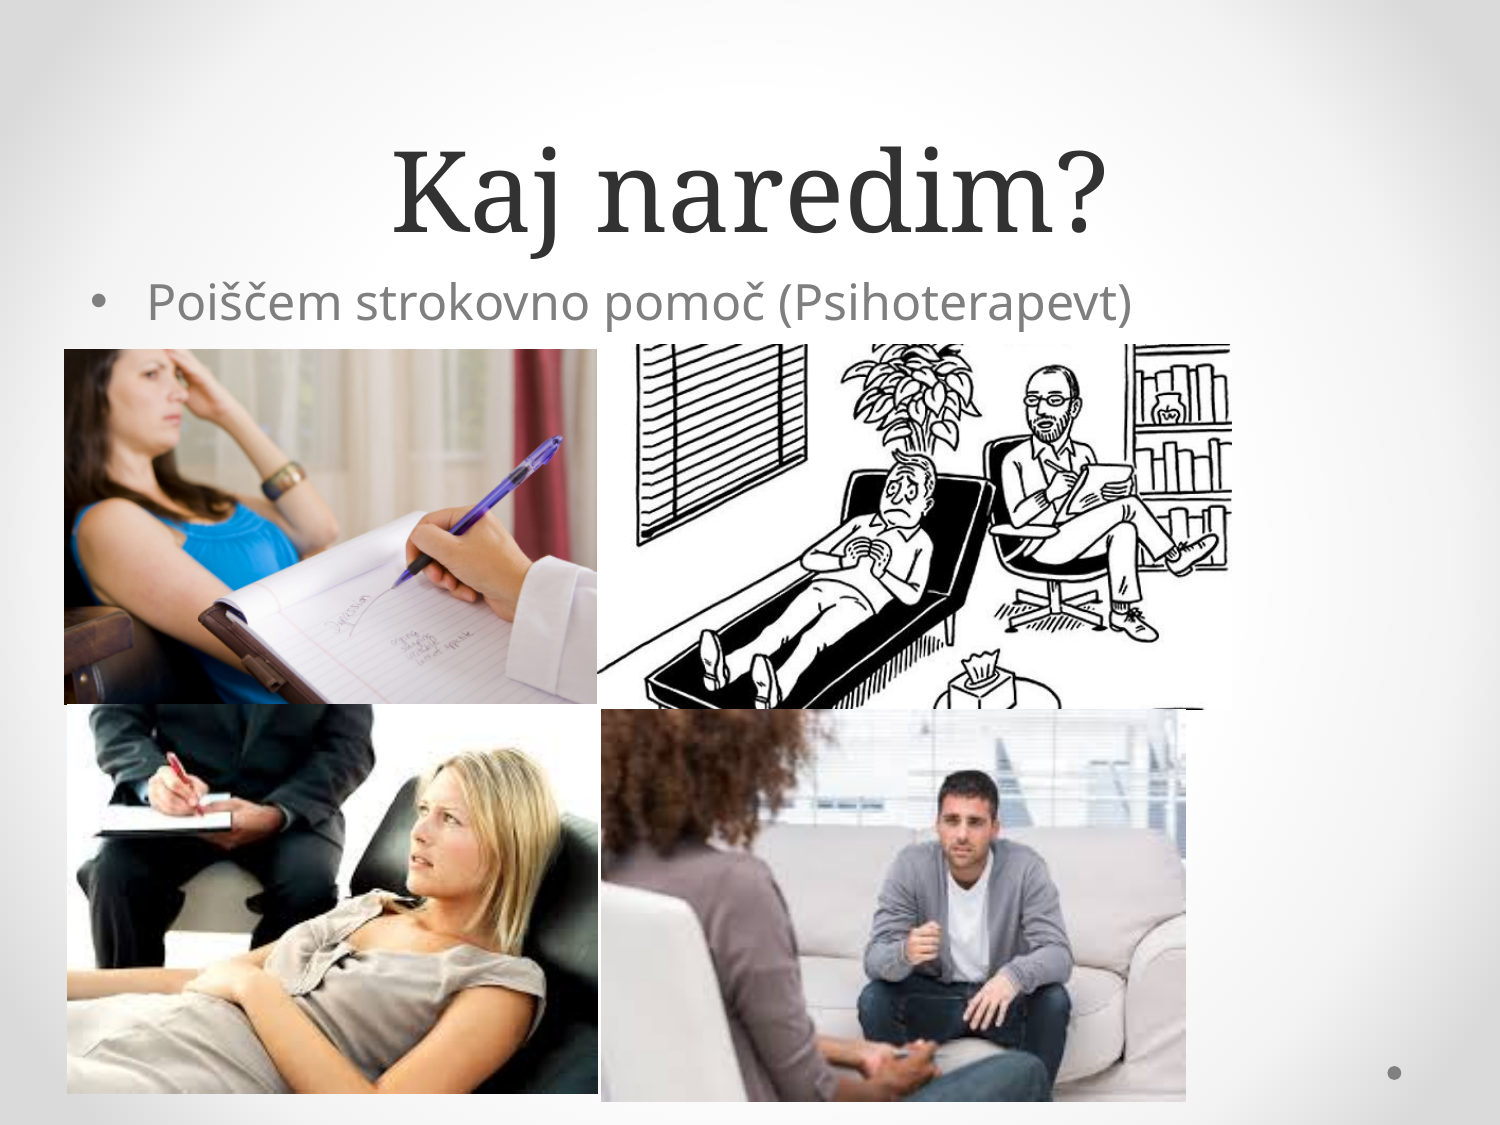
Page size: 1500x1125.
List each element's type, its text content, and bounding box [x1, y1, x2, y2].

list Poiščem strokovno pomoč (Psihoterapevt) [75, 262, 1425, 1005]
title Kaj naredim? [75, 0, 1425, 262]
picture [0, 0, 1500, 1125]
